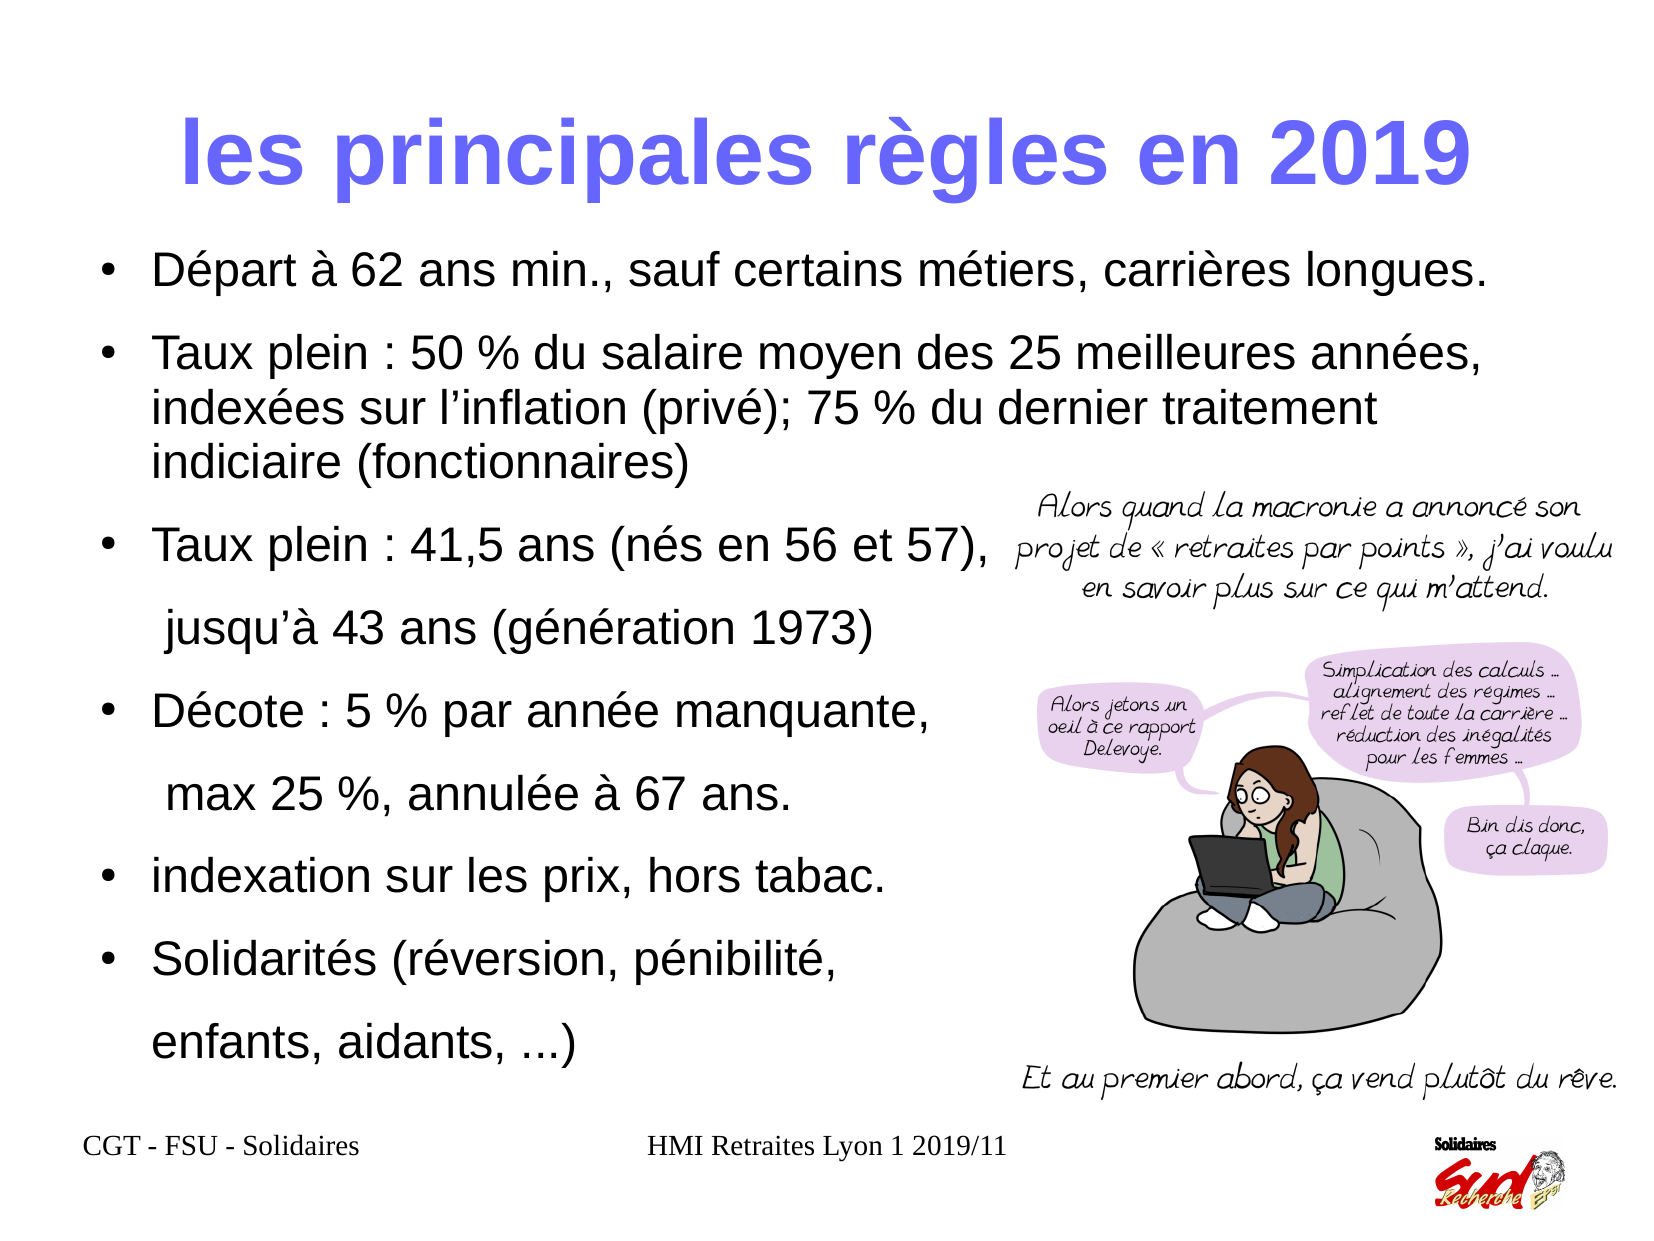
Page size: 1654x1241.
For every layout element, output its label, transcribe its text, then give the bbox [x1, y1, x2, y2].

picture [992, 472, 1642, 1122]
picture [1435, 1137, 1565, 1210]
list Départ à 62 ans min., sauf certains métiers, carrières longues. Taux plein : 50 % du salaire moyen des 25 meilleures années, indexées sur l’inflation (privé); 75 % du dernier traitement indiciaire (fonctionnaires) Taux plein : 41,5 ans (nés en 56 et 57), jusqu’à 43 ans (génération 1973) Décote : 5 % par année manquante, max 25 %, annulée à 67 ans. indexation sur les prix, hors tabac. Solidarités (réversion, pénibilité, enfants, aidants, ...) [82, 242, 1571, 1075]
title les principales règles en 2019 [82, 49, 1571, 242]
